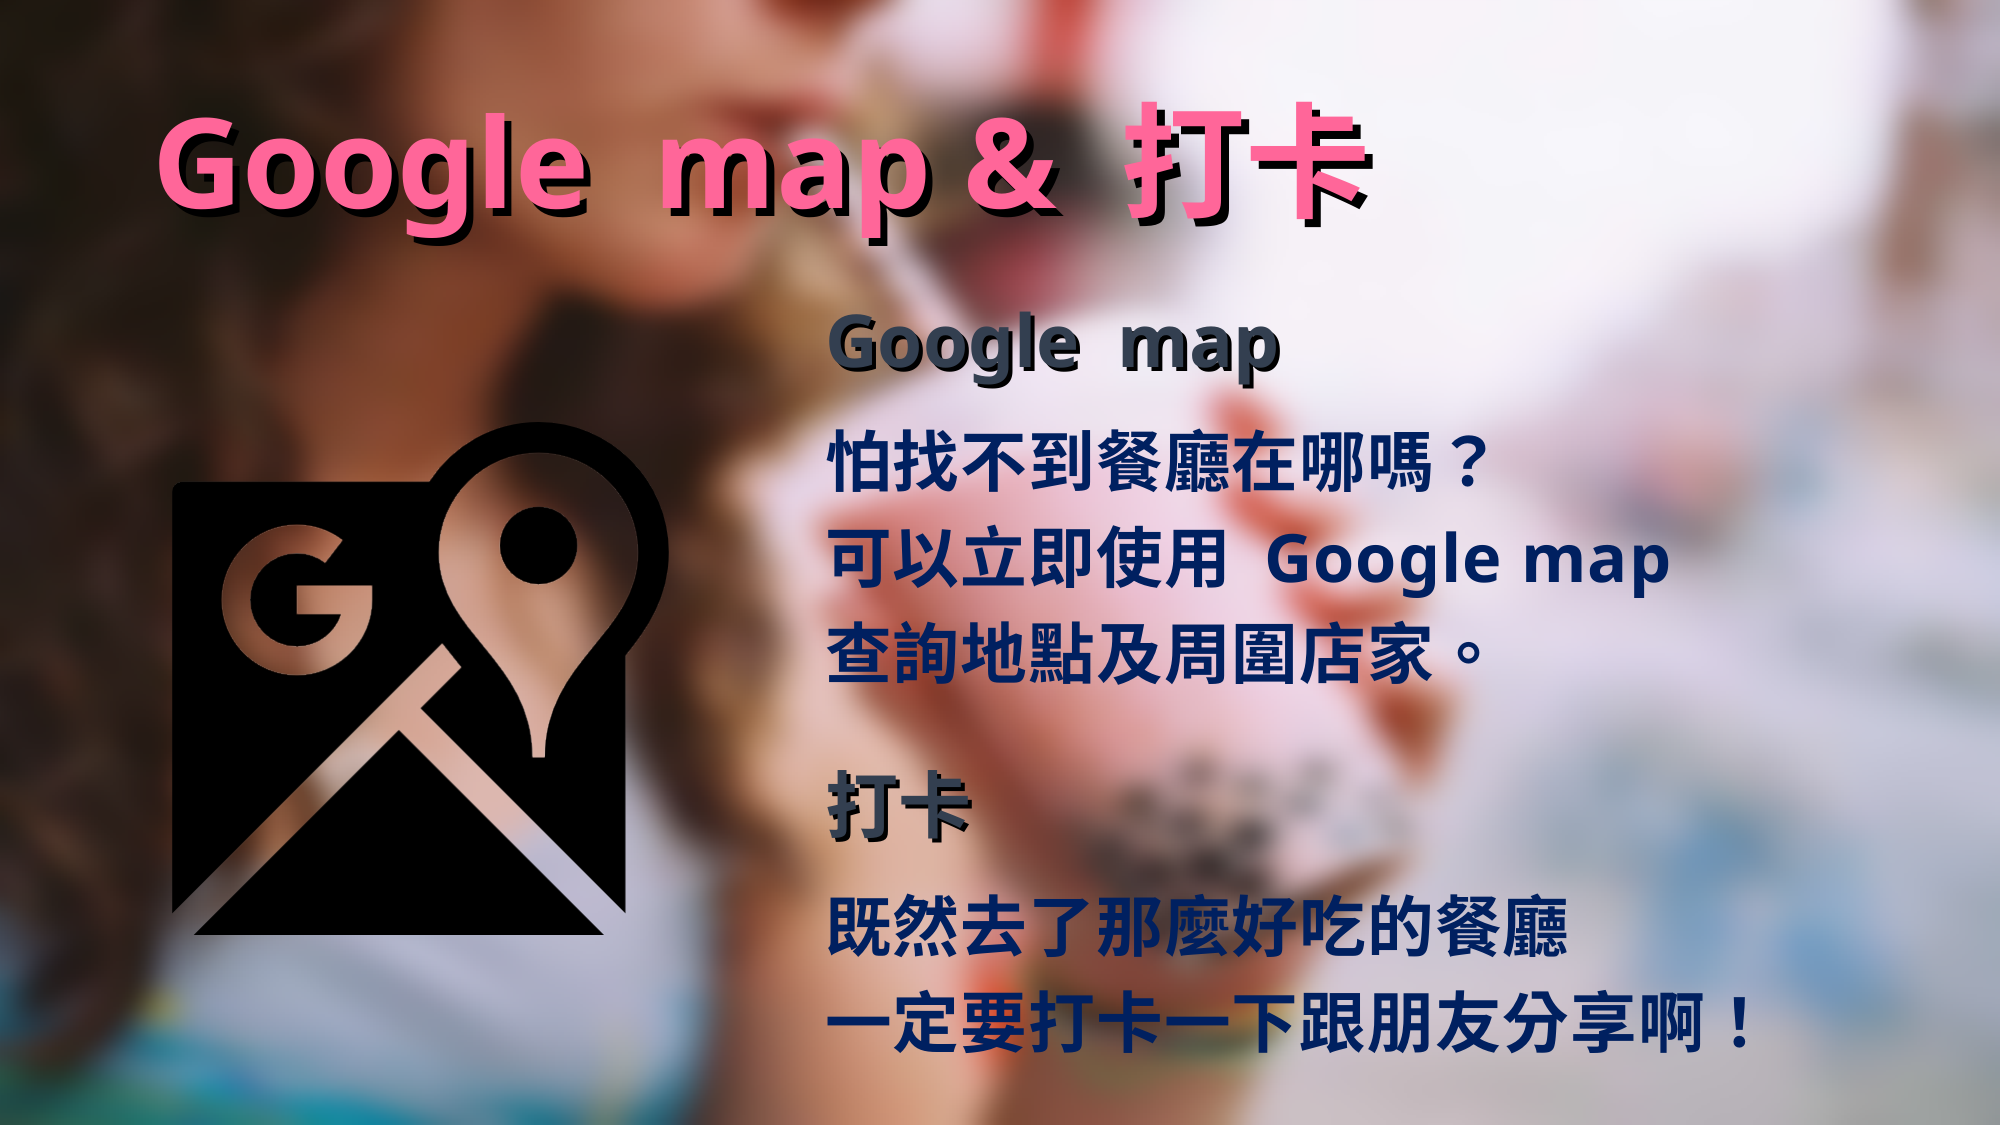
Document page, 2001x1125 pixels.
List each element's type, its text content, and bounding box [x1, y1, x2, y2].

title Google map & 打卡 [137, 59, 1863, 278]
text_box Google map 怕找不到餐廳在哪嗎？ 可以立即使用 Google map 查詢地點及周圍店家。 打卡 既然去了那麼好吃的餐廳 一定要打卡一下跟朋友分享啊！ [735, 294, 1887, 1012]
picture [0, 0, 2000, 1125]
